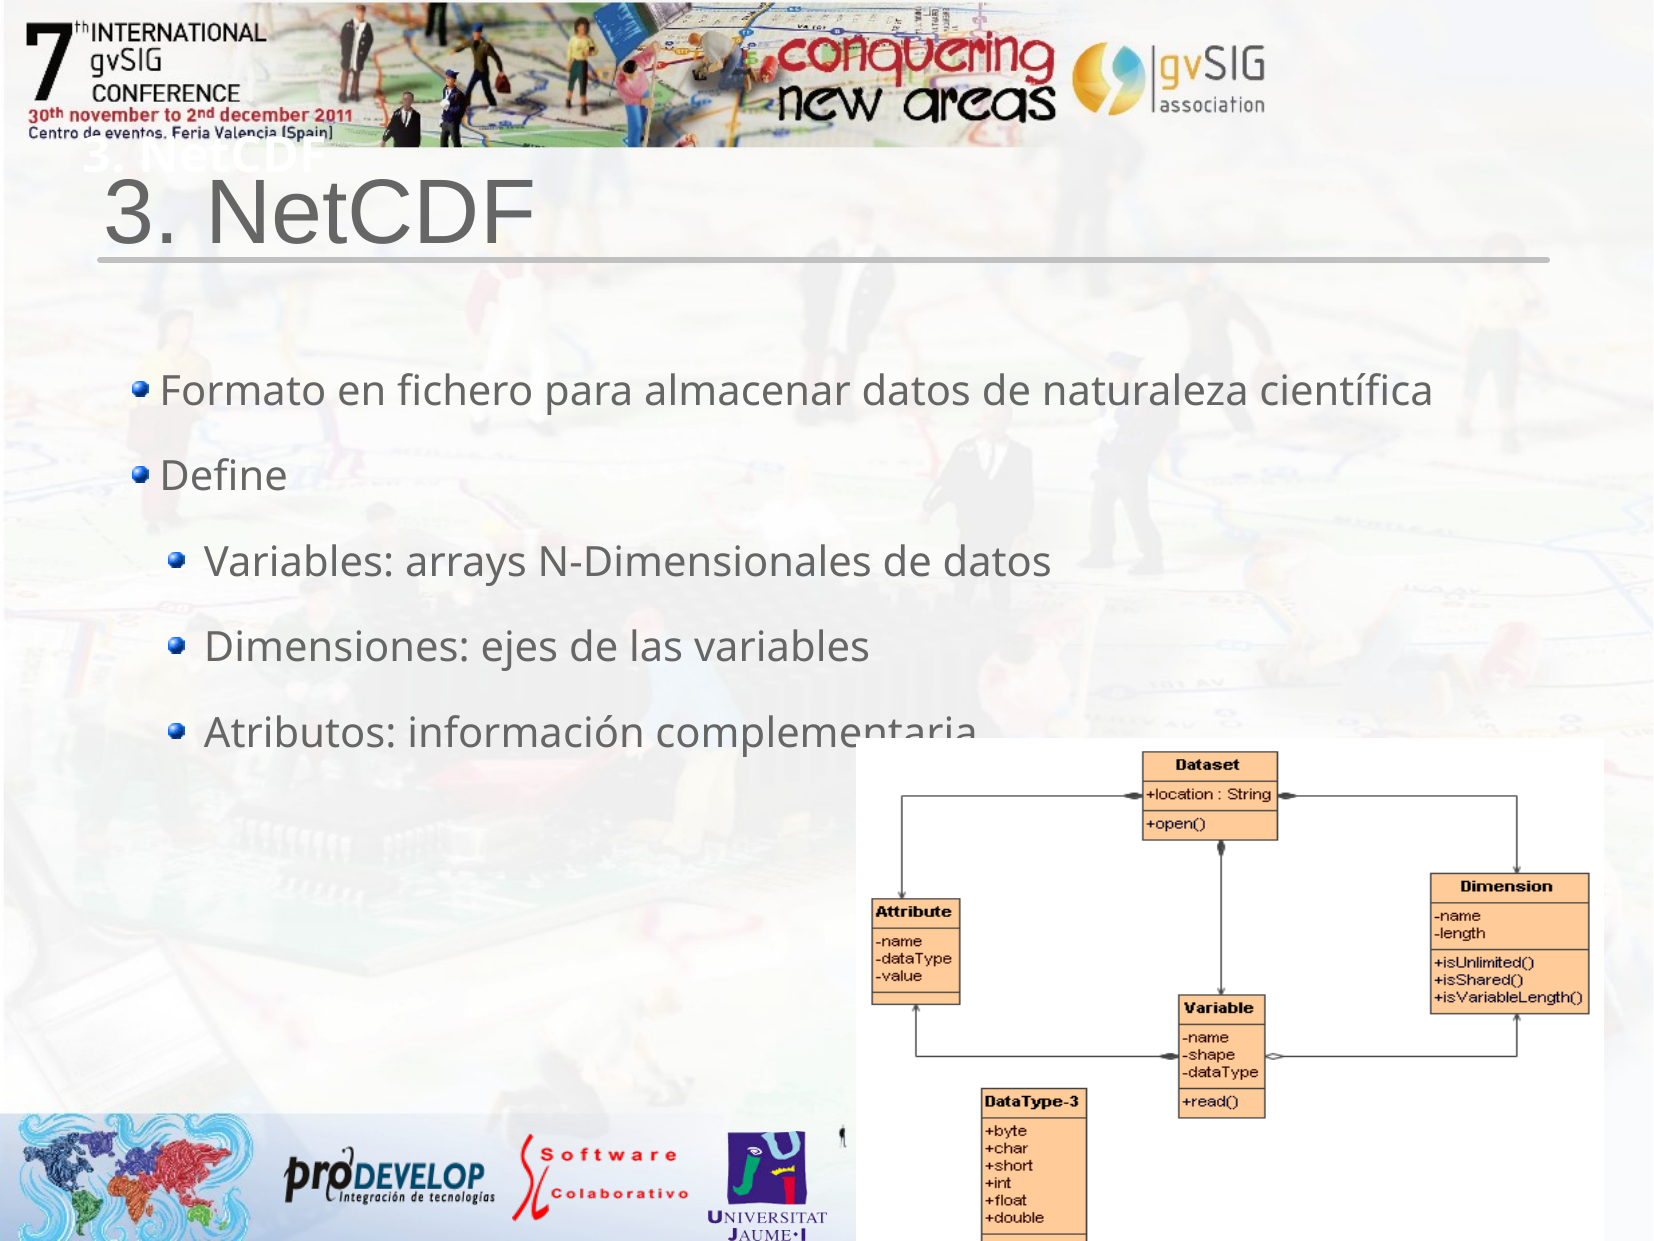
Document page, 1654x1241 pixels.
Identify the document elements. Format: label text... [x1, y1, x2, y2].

text_box Formato en fichero para almacenar datos de naturaleza científica Define Variables: arrays N-Dimensionales de datos Dimensiones: ejes de las variables Atributos: información complementaria [118, 324, 1477, 1004]
title 3. NetCDF [82, 49, 1571, 257]
picture [0, 0, 1654, 1241]
text_box 3. NetCDF [88, 153, 552, 272]
subtitle [88, 295, 1577, 1114]
